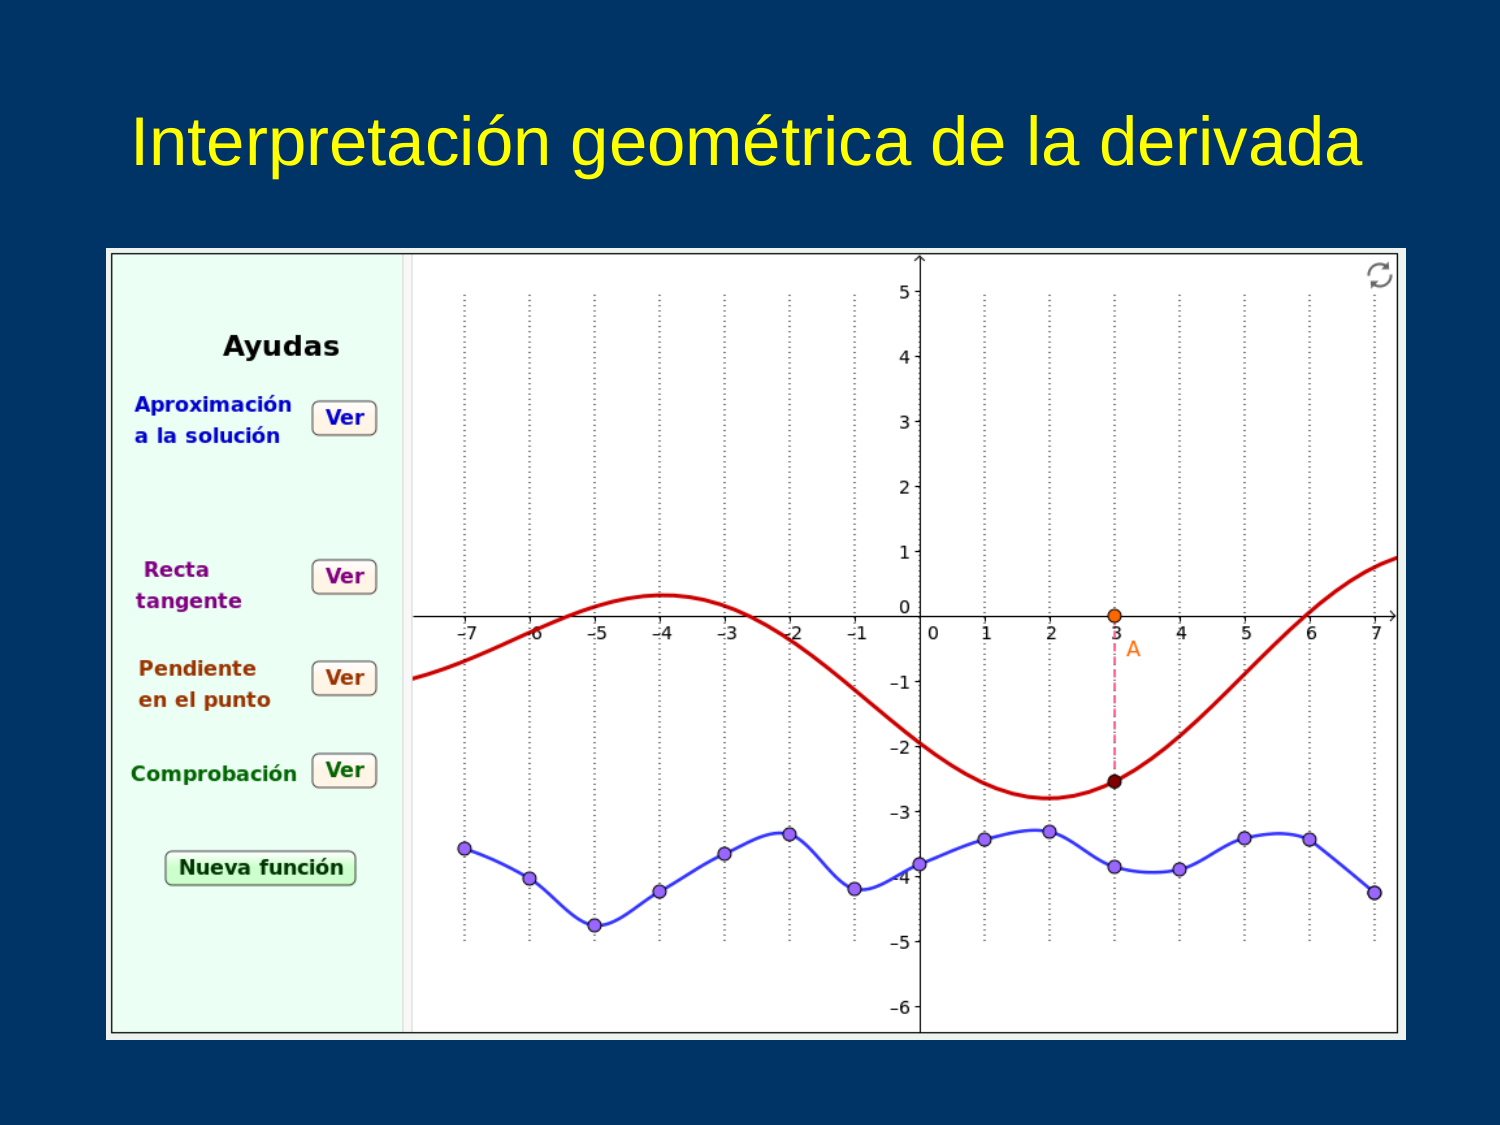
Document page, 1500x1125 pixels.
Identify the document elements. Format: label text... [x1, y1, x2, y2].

title Interpretación geométrica de la derivada [36, 44, 1458, 239]
picture [106, 248, 1406, 1040]
